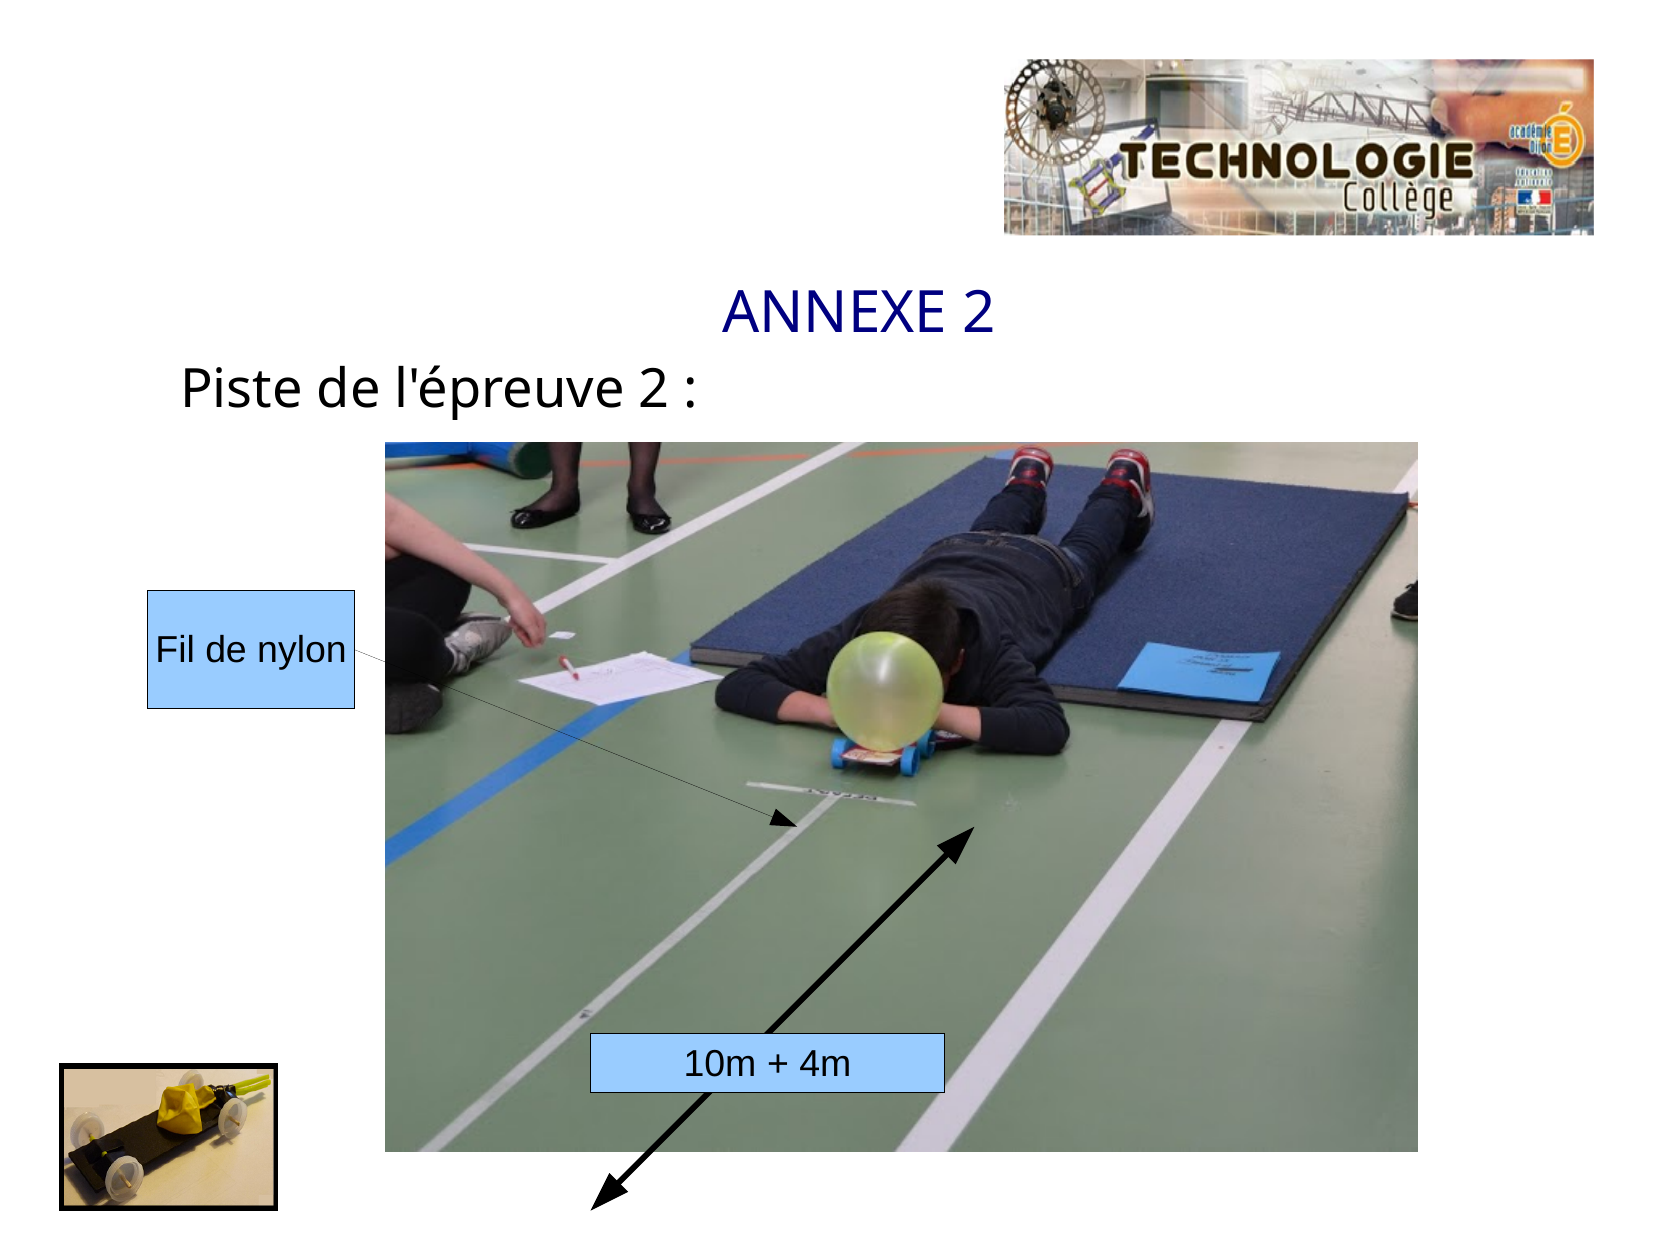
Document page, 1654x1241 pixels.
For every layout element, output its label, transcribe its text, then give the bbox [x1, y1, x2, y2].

text_box Fil de nylon [147, 590, 355, 709]
text_box 10m + 4m [590, 1033, 945, 1093]
picture [59, 1062, 278, 1211]
text_box ANNEXE 2 Piste de l'épreuve 2 : [165, 263, 1554, 612]
picture [1003, 58, 1595, 237]
picture [385, 612, 1418, 1152]
